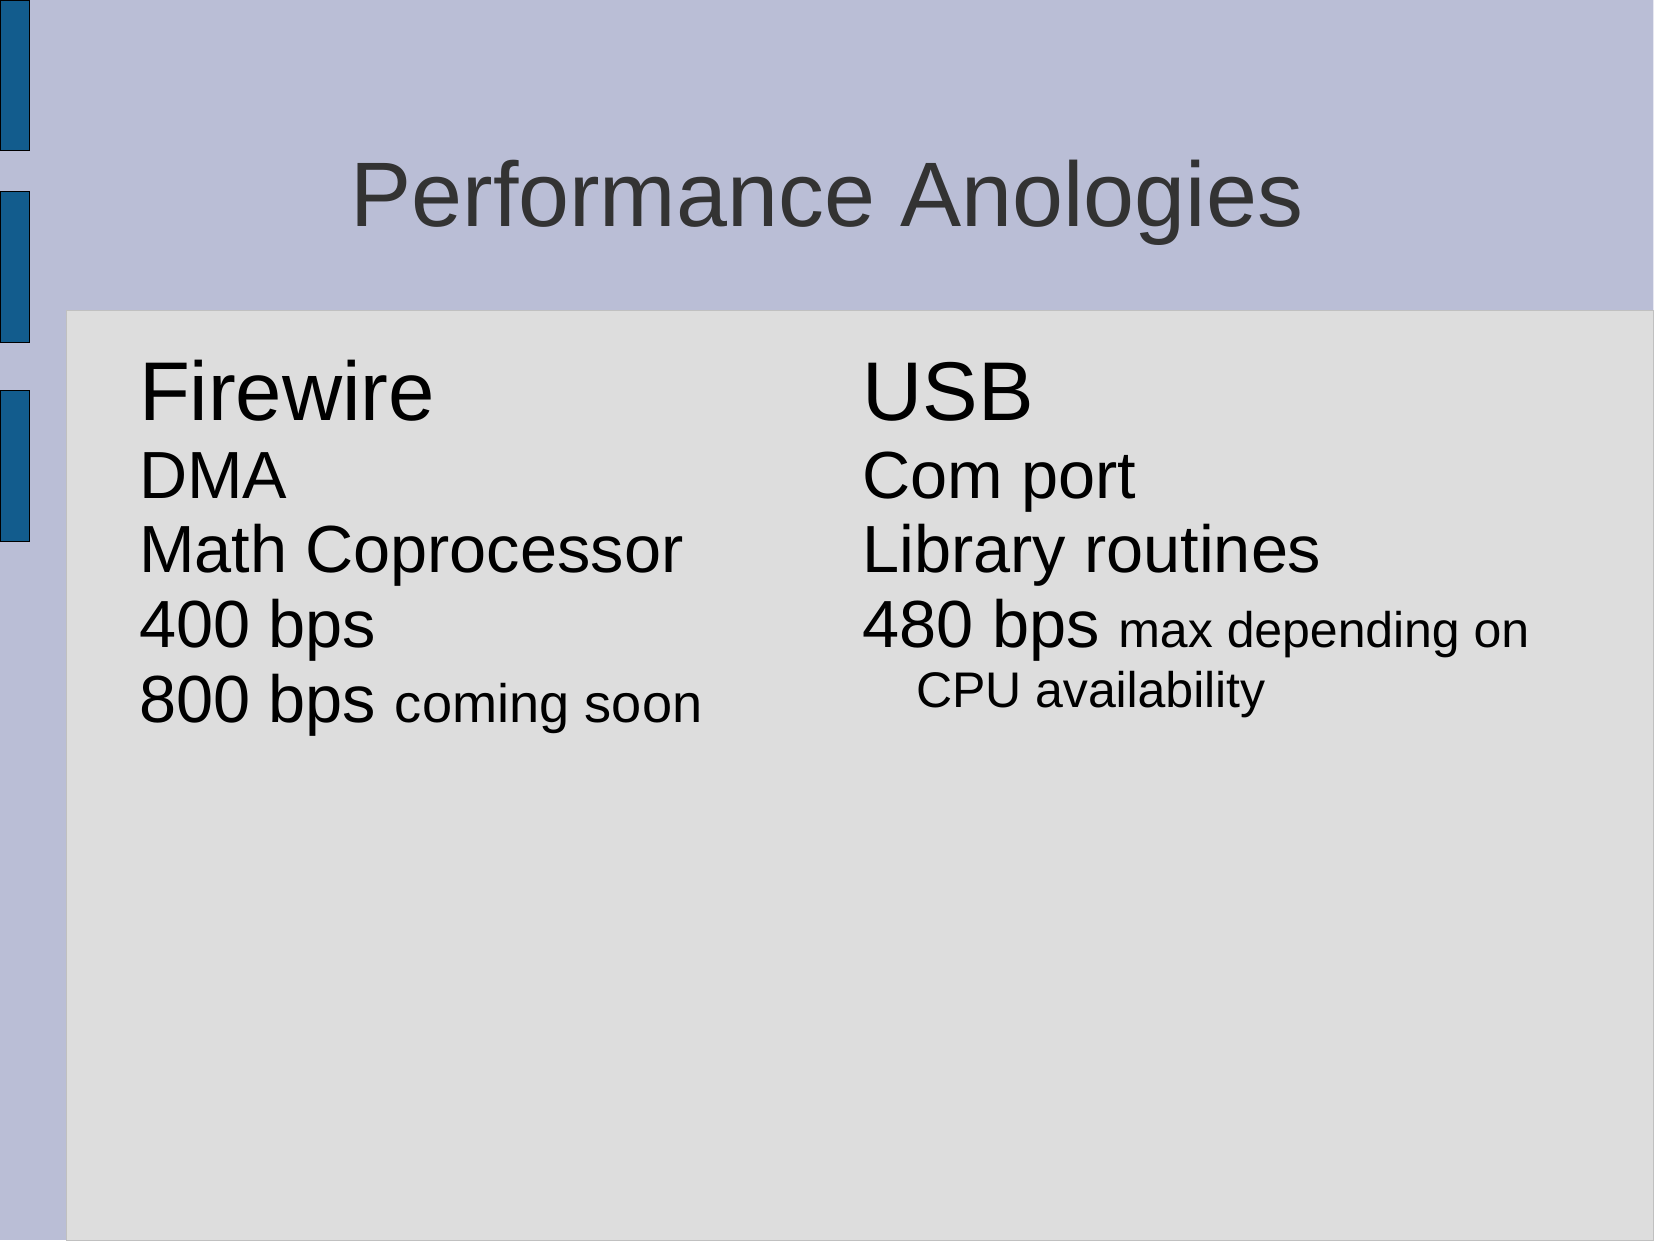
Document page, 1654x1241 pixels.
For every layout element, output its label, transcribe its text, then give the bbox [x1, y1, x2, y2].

list Firewire DMA Math Coprocessor 400 bps 800 bps coming soon [121, 344, 826, 1127]
list USB Com port Library routines 480 bps max depending on CPU availability [845, 344, 1535, 1112]
title Performance Anologies [121, 91, 1534, 299]
